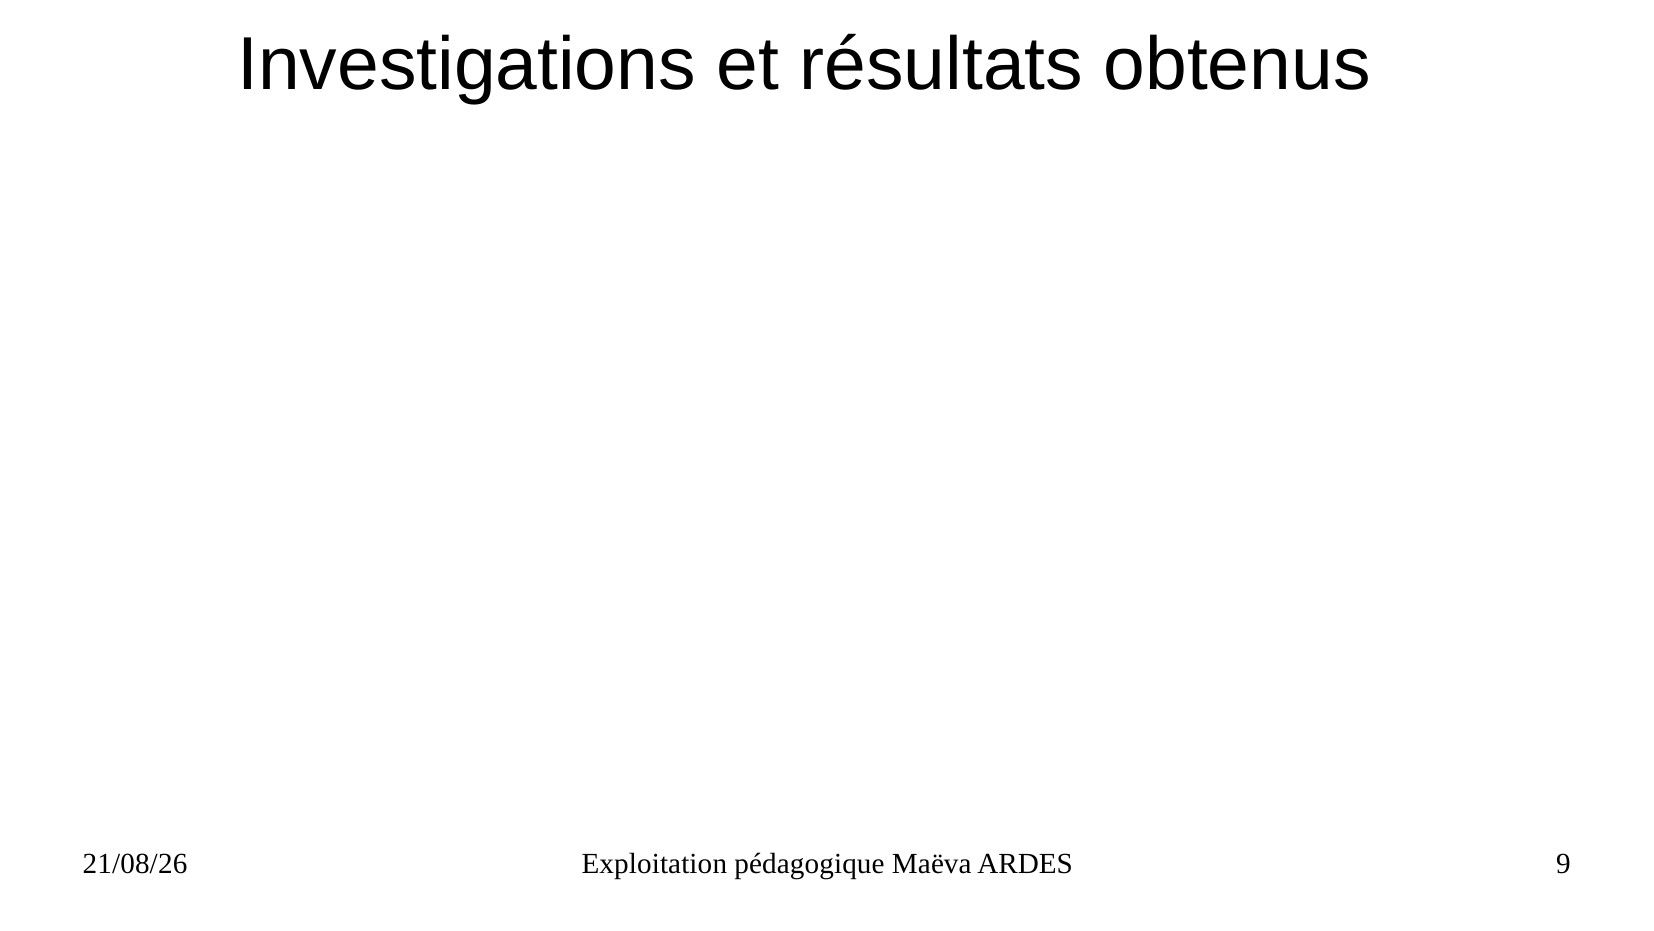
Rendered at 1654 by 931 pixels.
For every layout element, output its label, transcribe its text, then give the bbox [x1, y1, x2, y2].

title Investigations et résultats obtenus [70, 11, 1559, 284]
